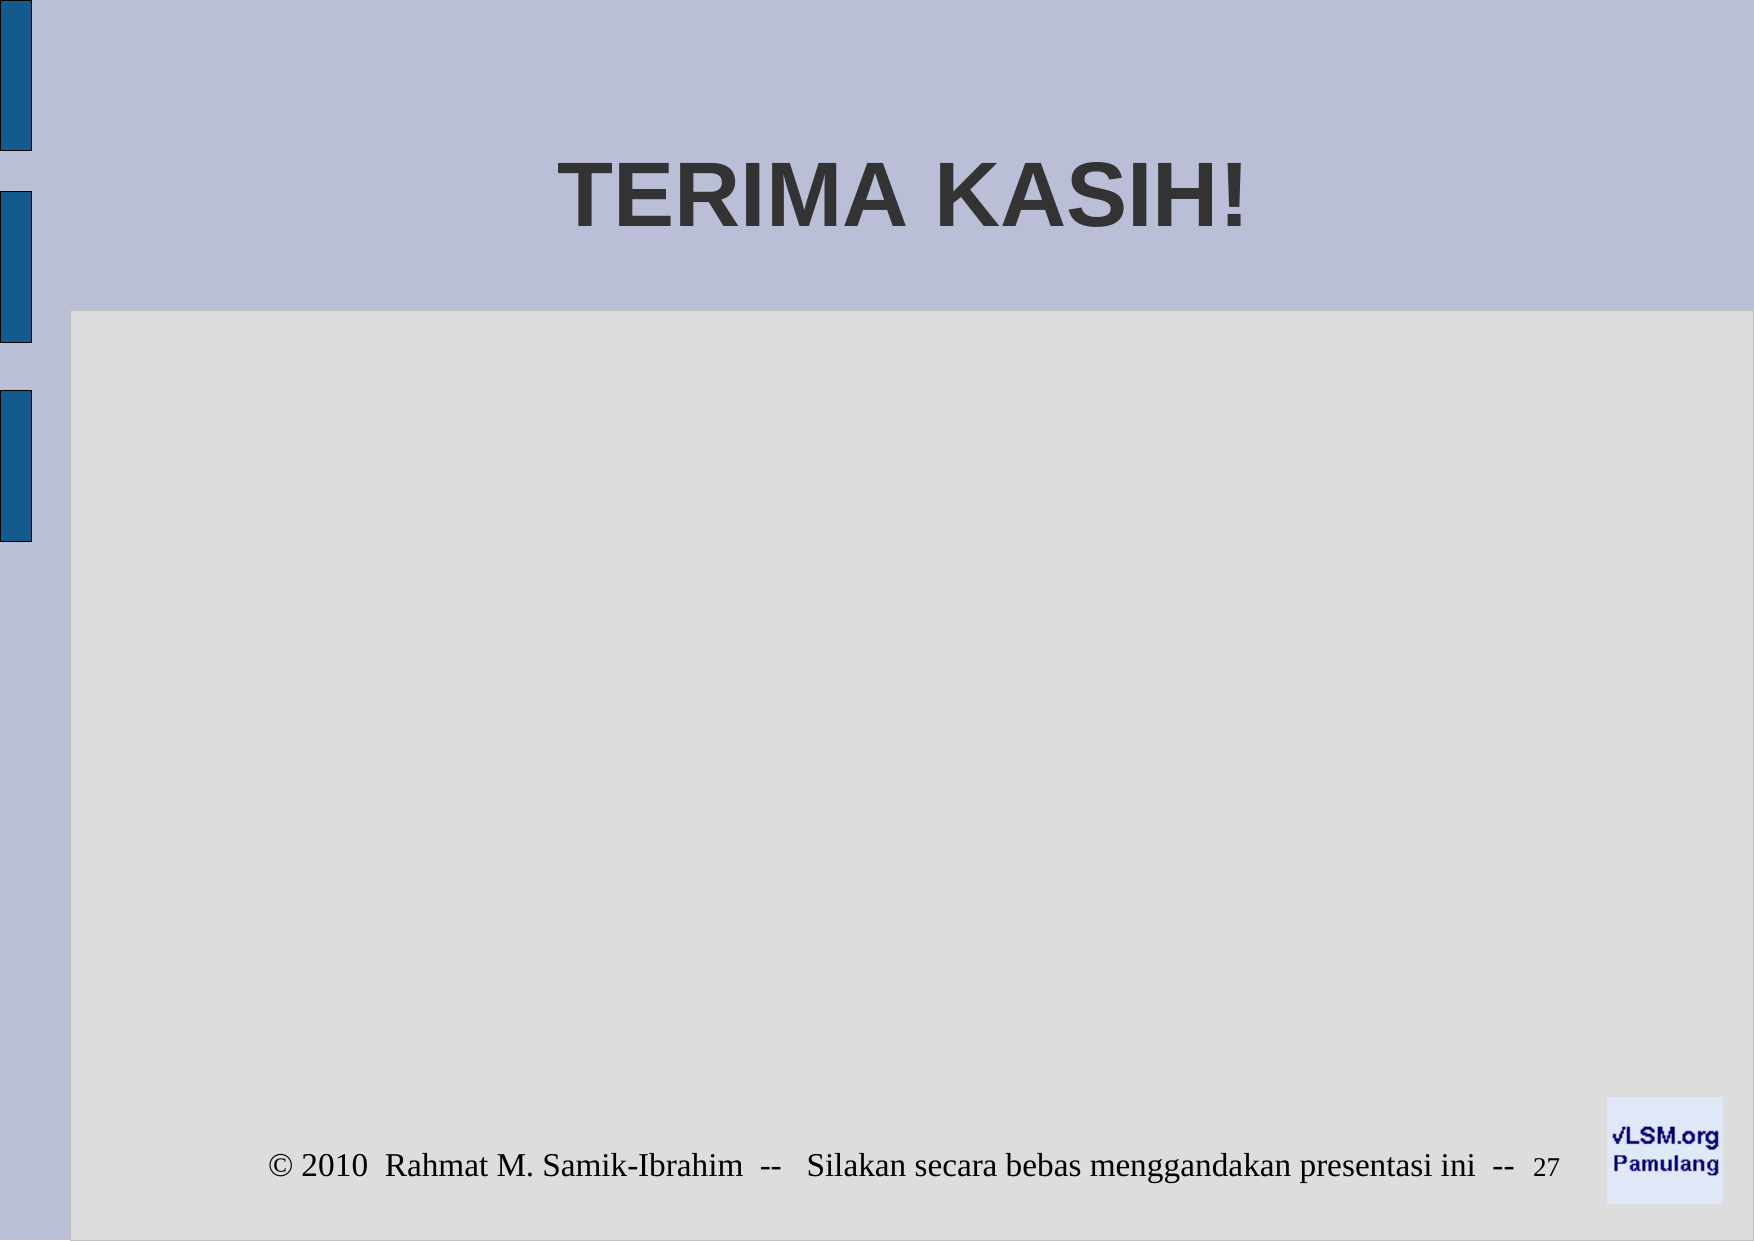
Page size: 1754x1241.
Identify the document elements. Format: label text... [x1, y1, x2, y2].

picture [1607, 1097, 1723, 1204]
title TERIMA KASIH! [69, 123, 1738, 267]
